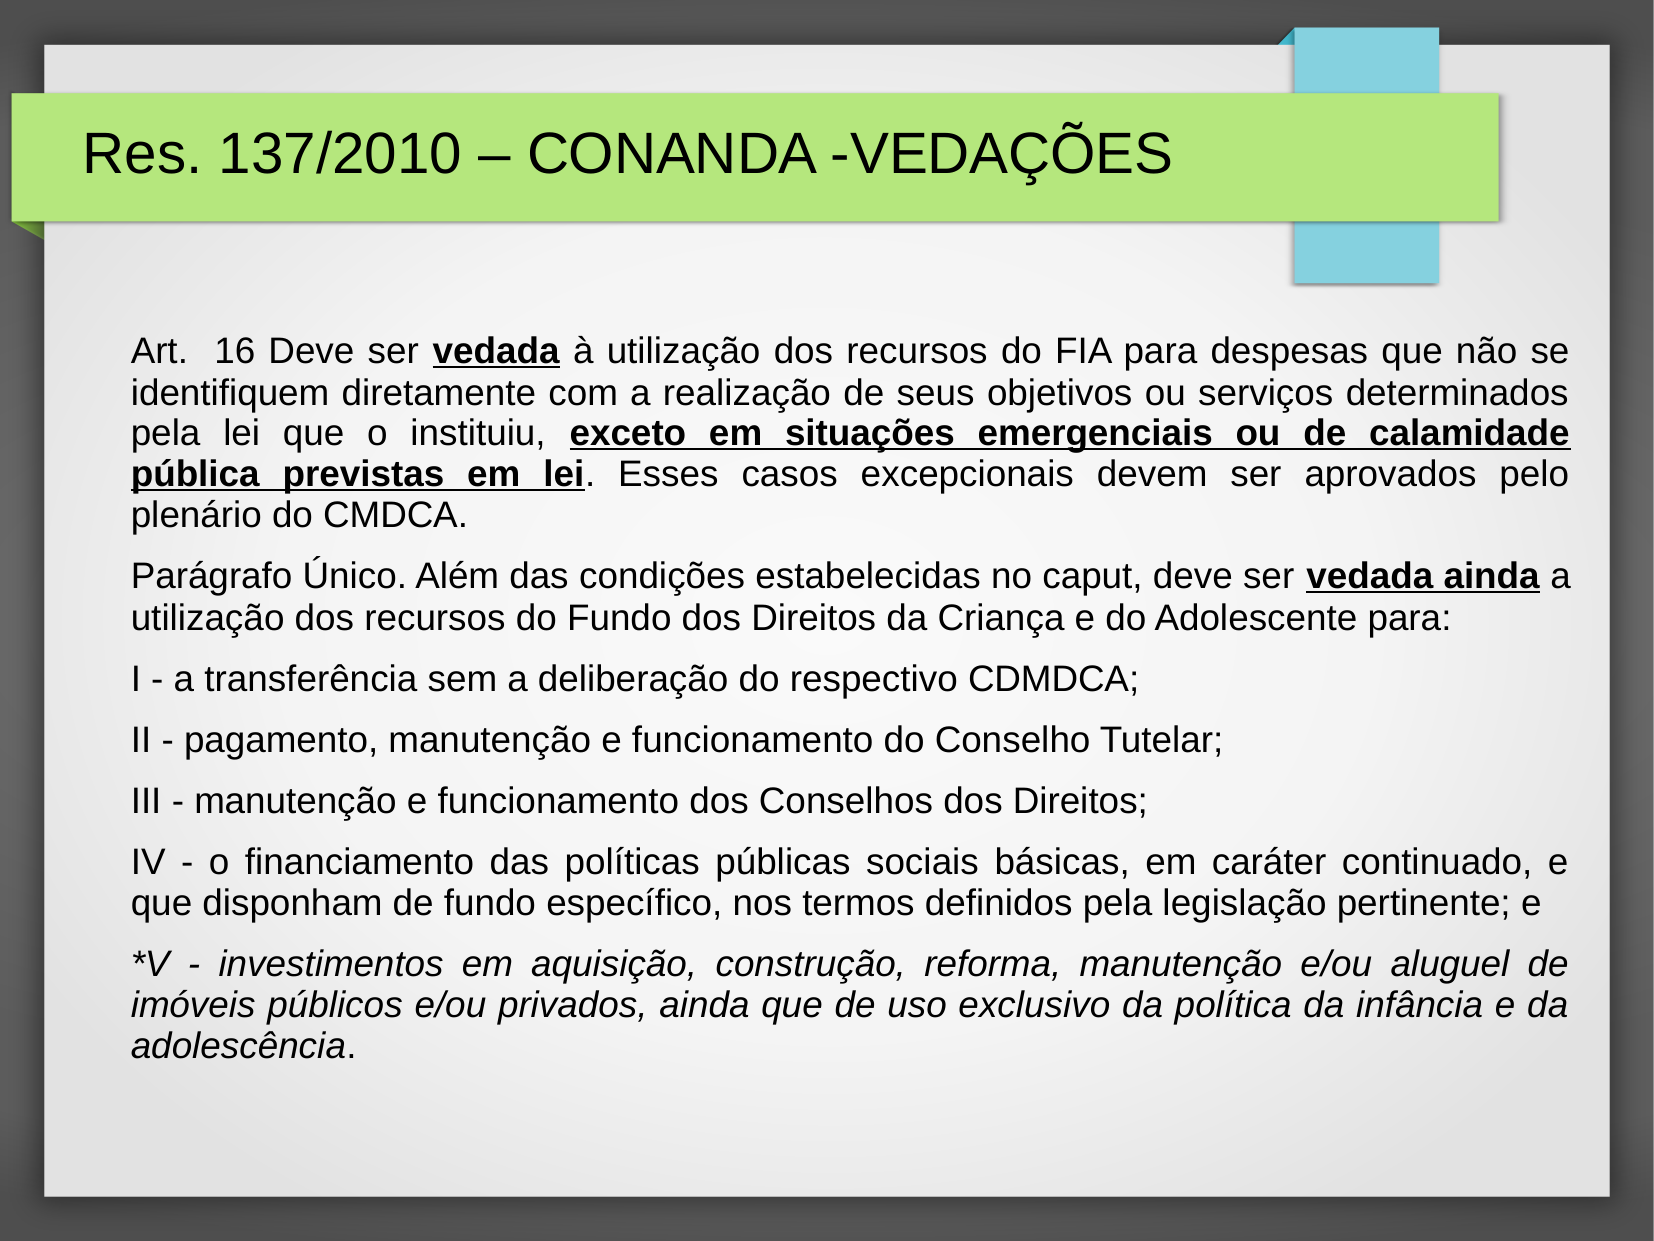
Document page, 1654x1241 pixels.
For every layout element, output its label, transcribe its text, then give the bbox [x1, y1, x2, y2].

picture [0, 0, 1654, 1241]
list Art. 16 Deve ser vedada à utilização dos recursos do FIA para despesas que não se identifiquem diretamente com a realização de seus objetivos ou serviços determinados pela lei que o instituiu, exceto em situações emergenciais ou de calamidade pública previstas em lei. Esses casos excepcionais devem ser aprovados pelo plenário do CMDCA. Parágrafo Único. Além das condições estabelecidas no caput, deve ser vedada ainda a utilização dos recursos do Fundo dos Direitos da Criança e do Adolescente para: I - a transferência sem a deliberação do respectivo CDMDCA; II - pagamento, manutenção e funcionamento do Conselho Tutelar; III - manutenção e funcionamento dos Conselhos dos Direitos; IV - o financiamento das políticas públicas sociais básicas, em caráter continuado, e que disponham de fundo específico, nos termos definidos pela legislação pertinente; e *V - investimentos em aquisição, construção, reforma, manutenção e/ou aluguel de imóveis públicos e/ou privados, ainda que de uso exclusivo da política da infância e da adolescência. [82, 330, 1571, 1133]
title Res. 137/2010 – CONANDA -VEDAÇÕES [82, 94, 1264, 213]
